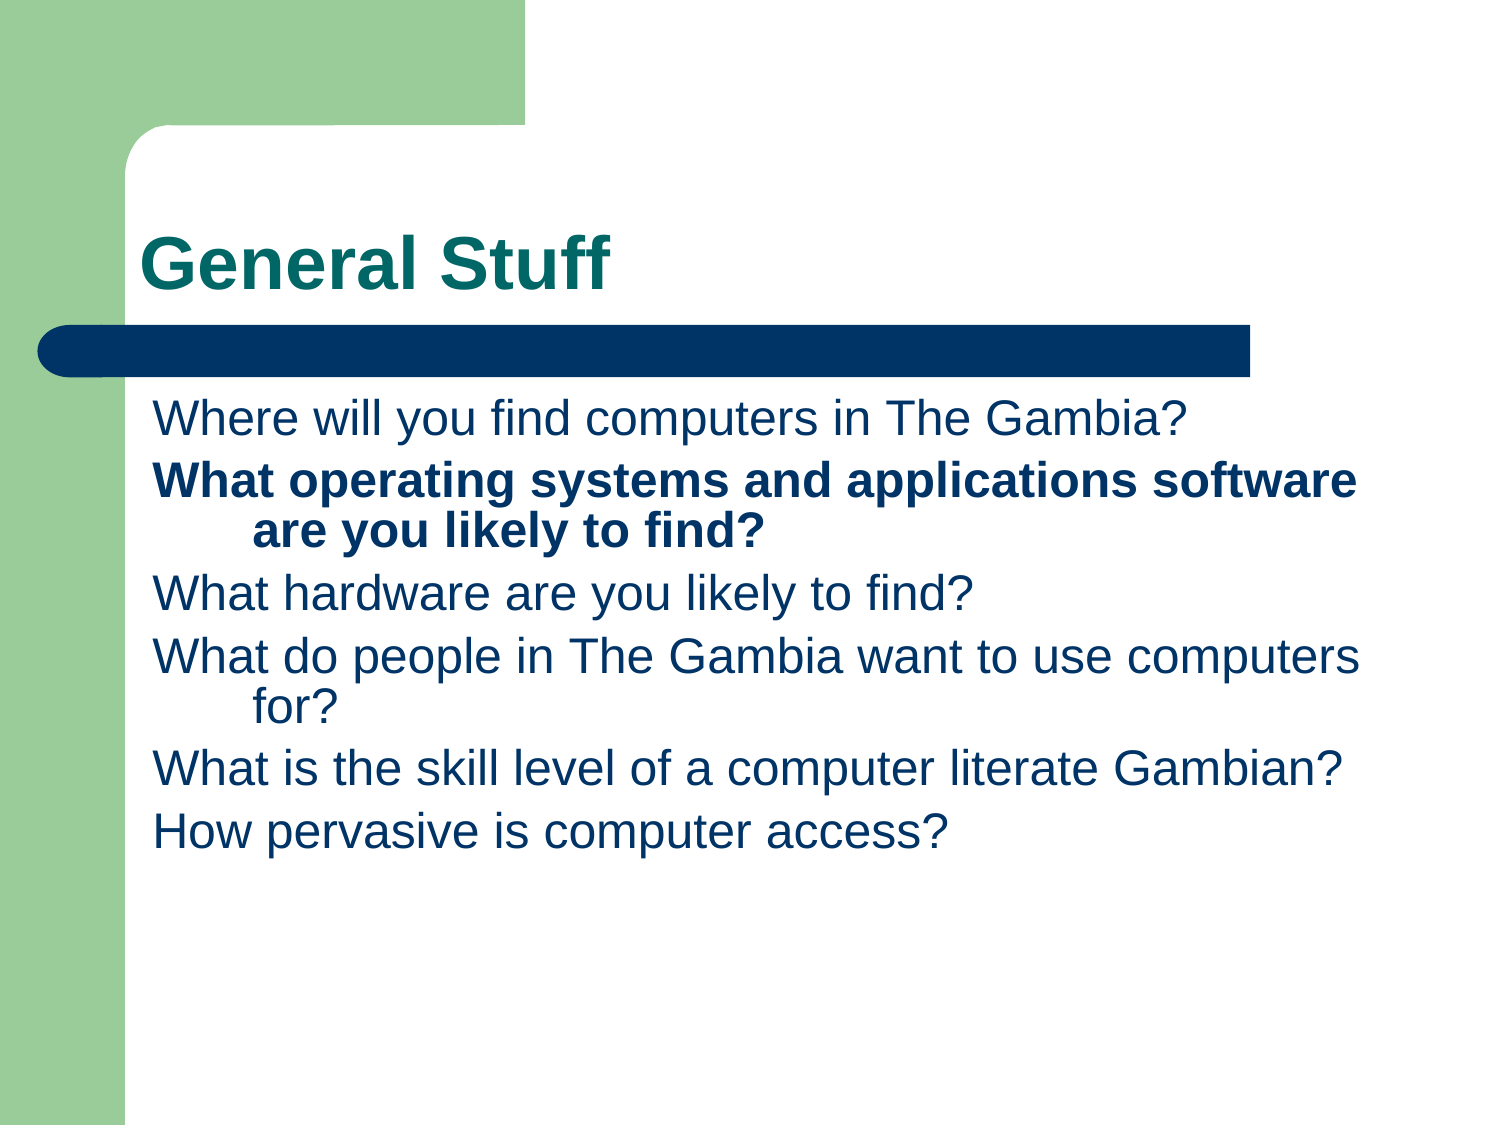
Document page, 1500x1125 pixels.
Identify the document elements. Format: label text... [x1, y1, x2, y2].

list Where will you find computers in The Gambia? What operating systems and applications software are you likely to find? What hardware are you likely to find? What do people in The Gambia want to use computers for? What is the skill level of a computer literate Gambian? How pervasive is computer access? [137, 387, 1400, 1084]
title General Stuff [124, 124, 1425, 313]
